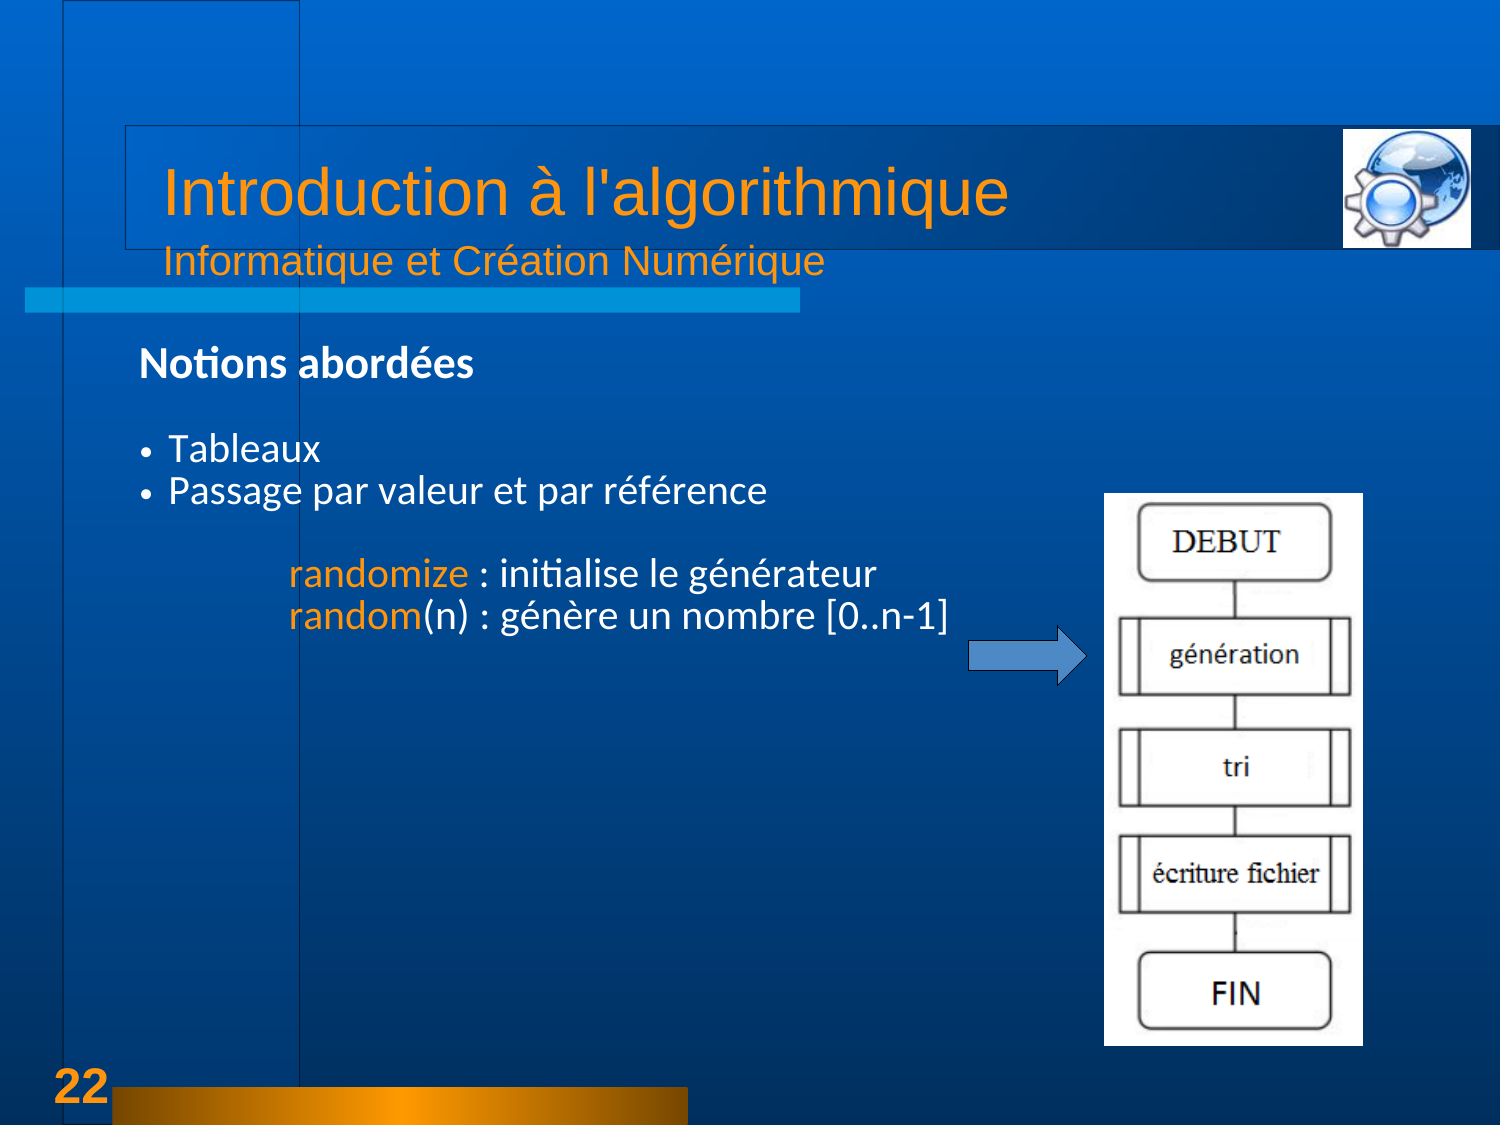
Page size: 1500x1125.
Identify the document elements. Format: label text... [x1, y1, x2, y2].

text_box Notions abordées Tableaux Passage par valeur et par référence randomize : initialise le générateur random(n) : génère un nombre [0..n-1] [124, 336, 1075, 1071]
text_box [968, 625, 1087, 686]
picture [1343, 129, 1471, 248]
picture [1104, 493, 1363, 1046]
